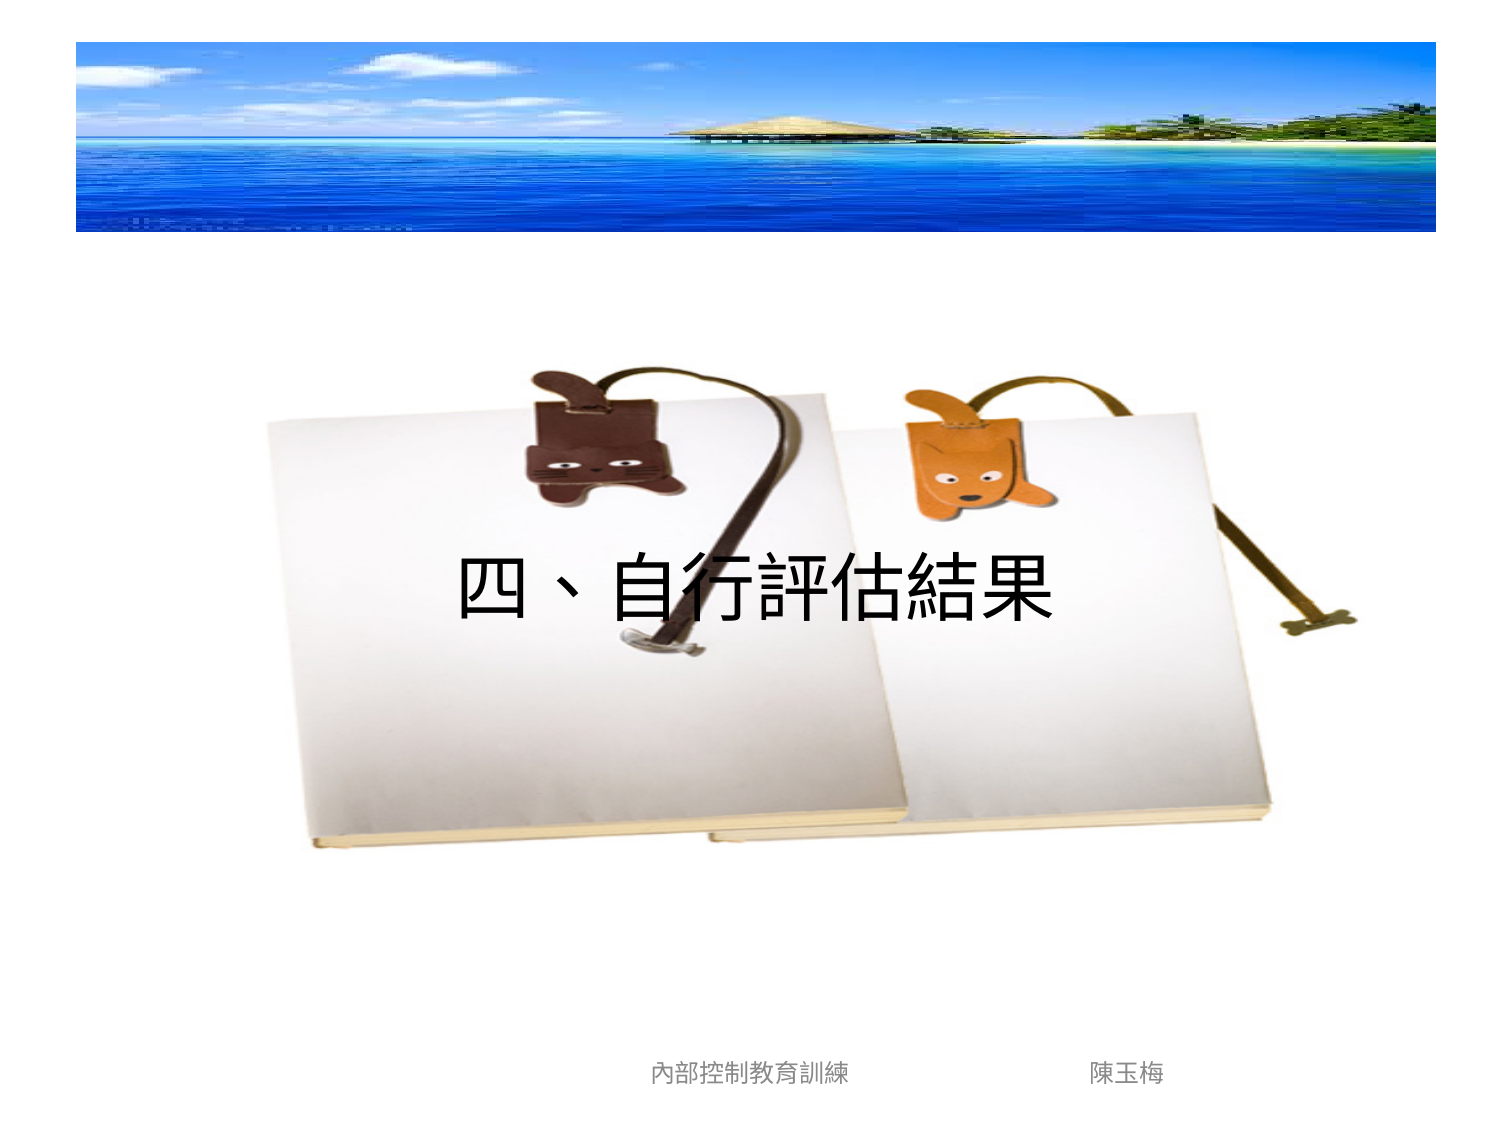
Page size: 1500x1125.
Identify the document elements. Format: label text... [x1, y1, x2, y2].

text_box 四、自行評估結果 [324, 532, 1188, 639]
picture [230, 314, 1365, 906]
text_box 陳玉梅 [1074, 1042, 1426, 1103]
text_box 內部控制教育訓練 [512, 1042, 988, 1103]
